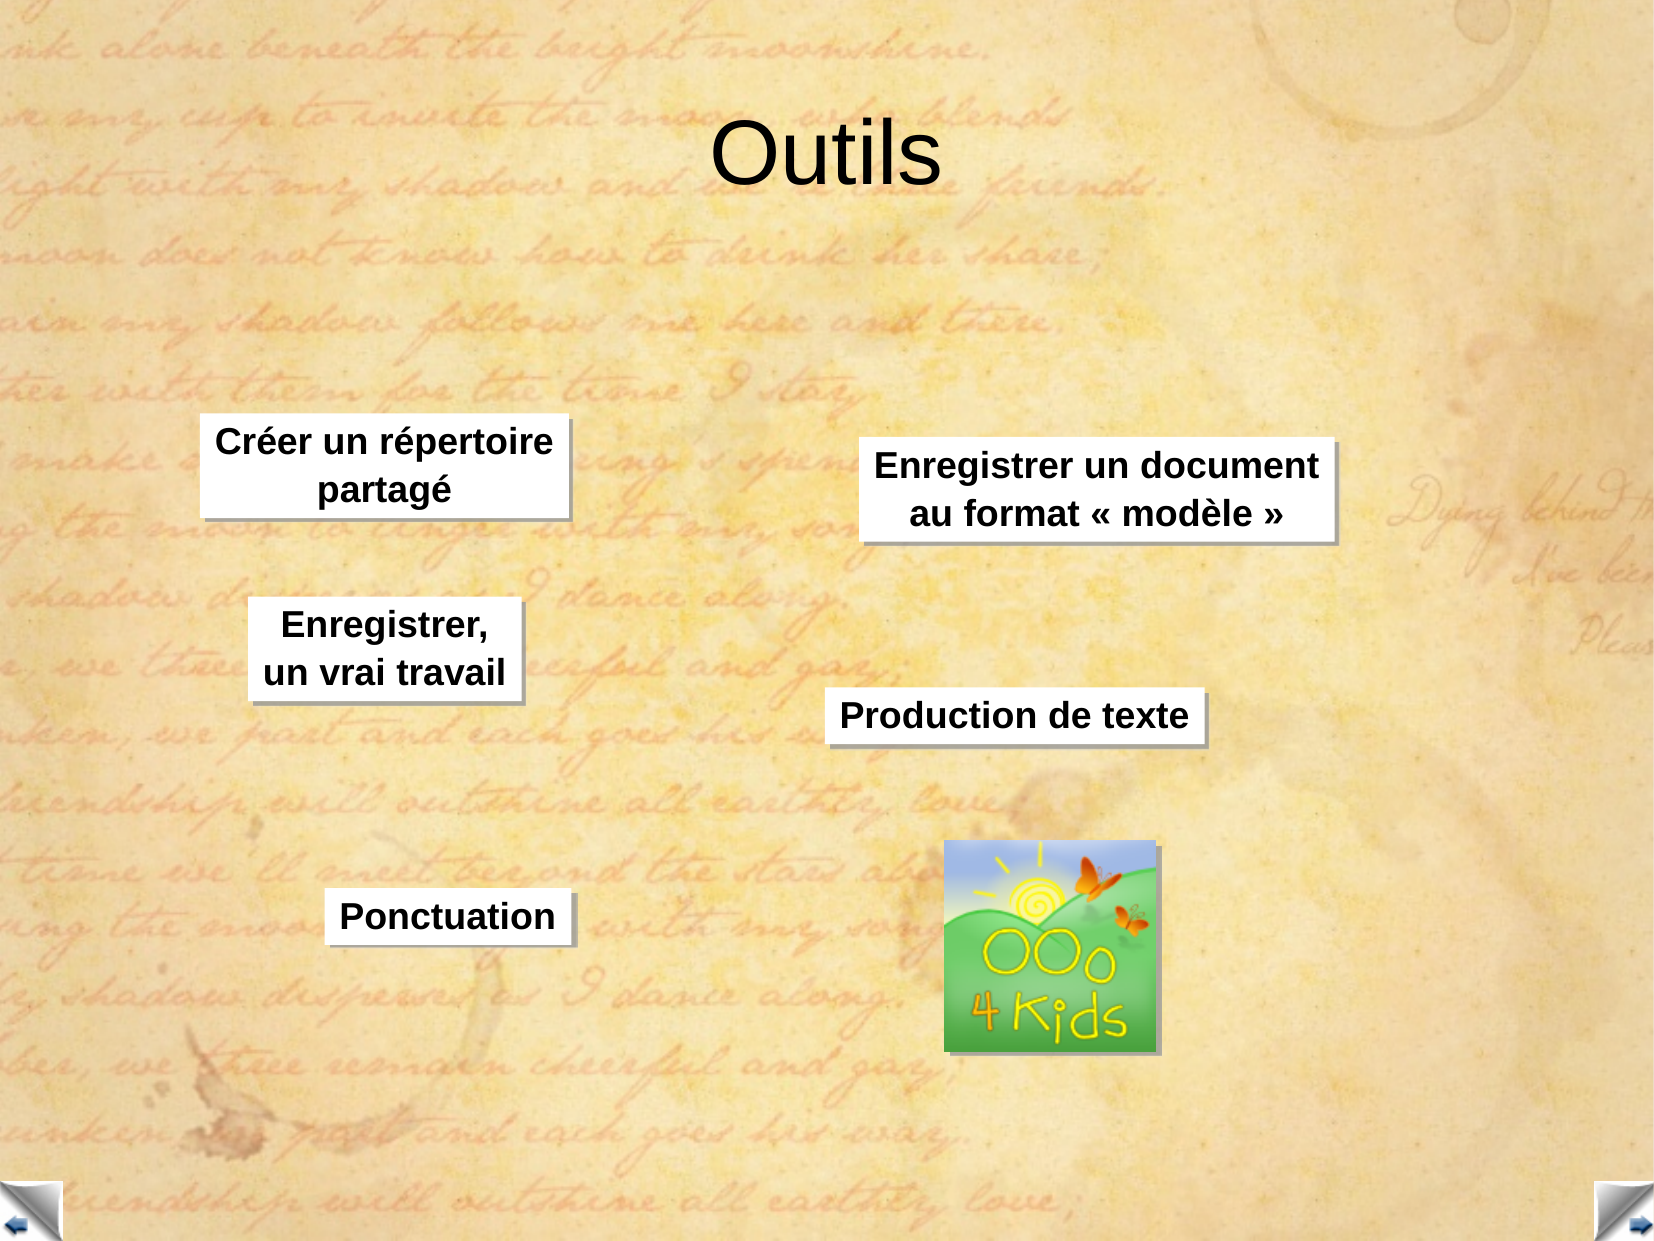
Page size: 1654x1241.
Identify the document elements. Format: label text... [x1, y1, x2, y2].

text_box Ponctuation [324, 888, 572, 945]
text_box Enregistrer un document au format « modèle » [859, 436, 1335, 542]
text_box Créer un répertoire partagé [199, 413, 569, 519]
text_box Production de texte [824, 687, 1205, 745]
picture [0, 0, 1654, 1241]
title Outils [82, 49, 1571, 257]
text_box Enregistrer, un vrai travail [248, 596, 522, 702]
